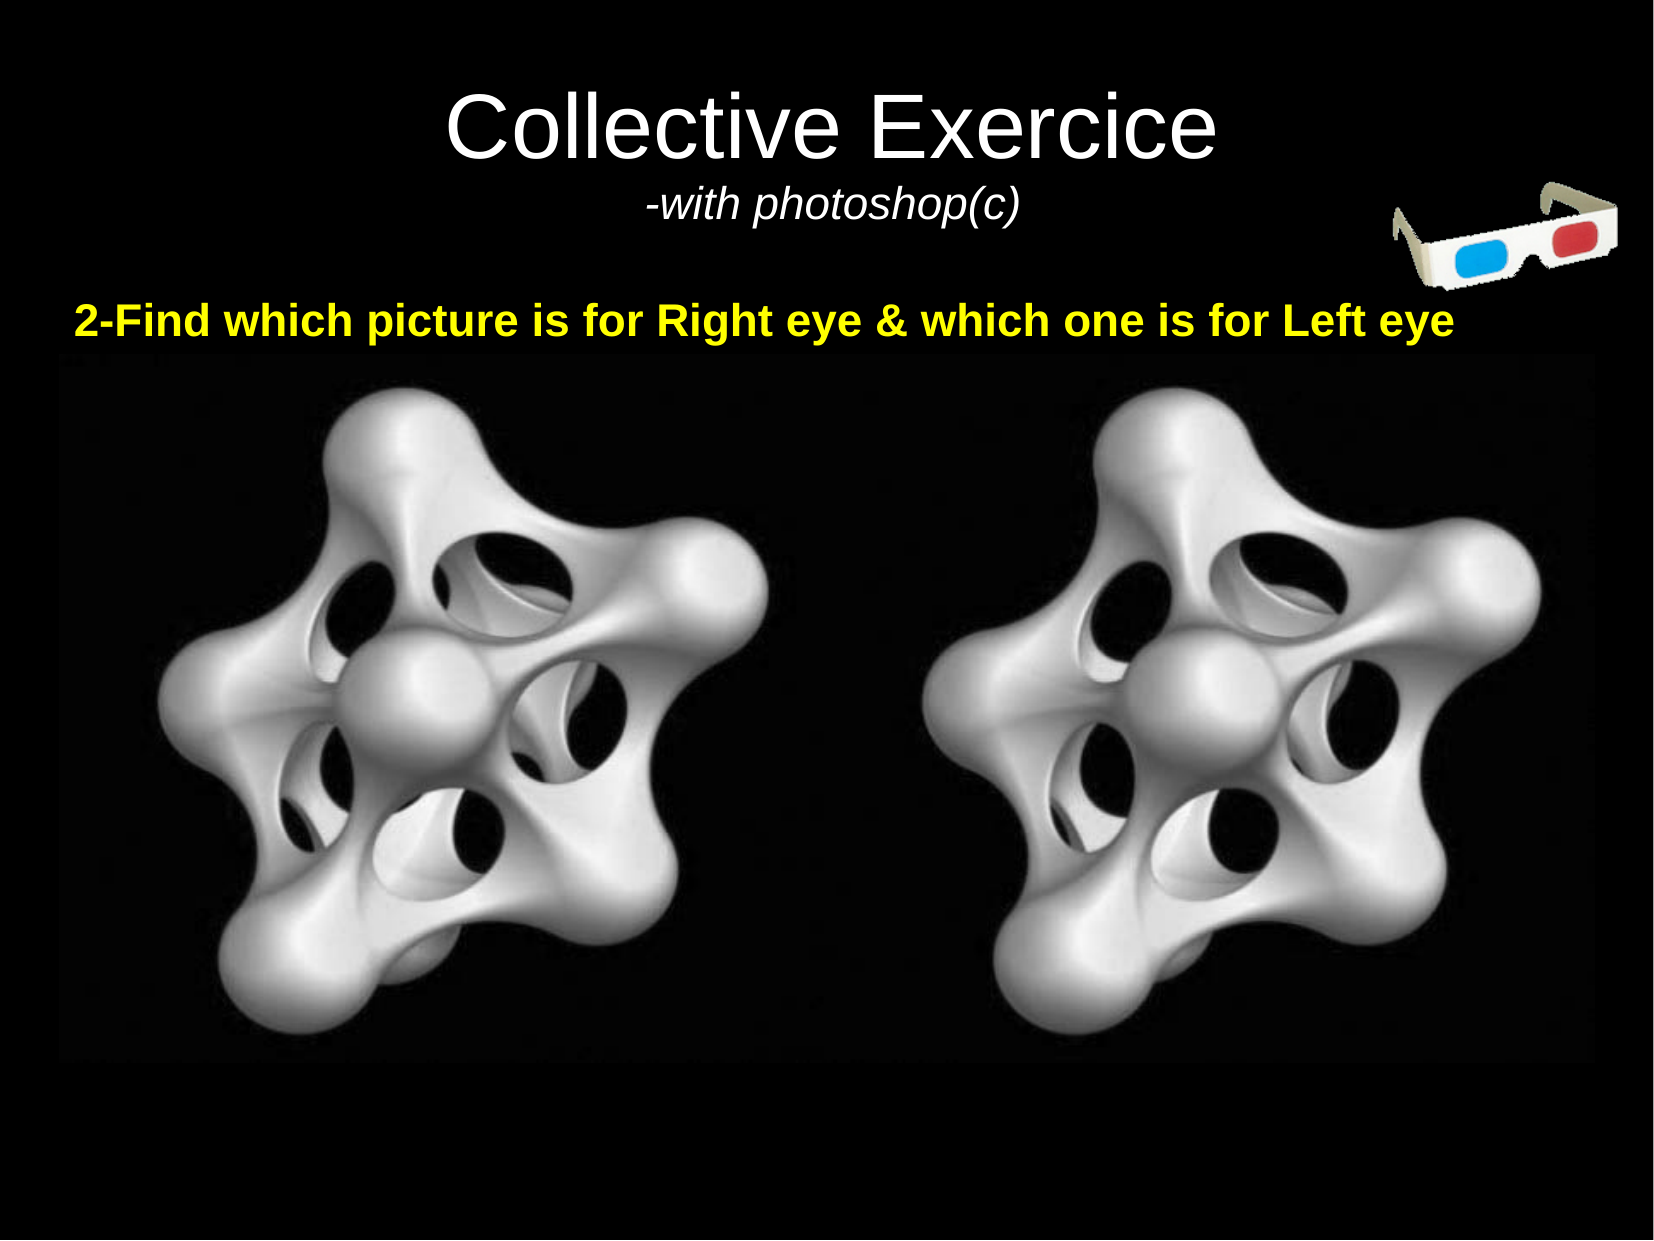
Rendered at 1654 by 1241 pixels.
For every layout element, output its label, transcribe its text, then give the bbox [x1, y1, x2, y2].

title Collective Exercice -with photoshop(c) [88, 59, 1578, 246]
text_box 2-Find which picture is for Right eye & which one is for Left eye [59, 287, 1595, 354]
picture [59, 354, 1595, 1064]
picture [1387, 176, 1625, 296]
